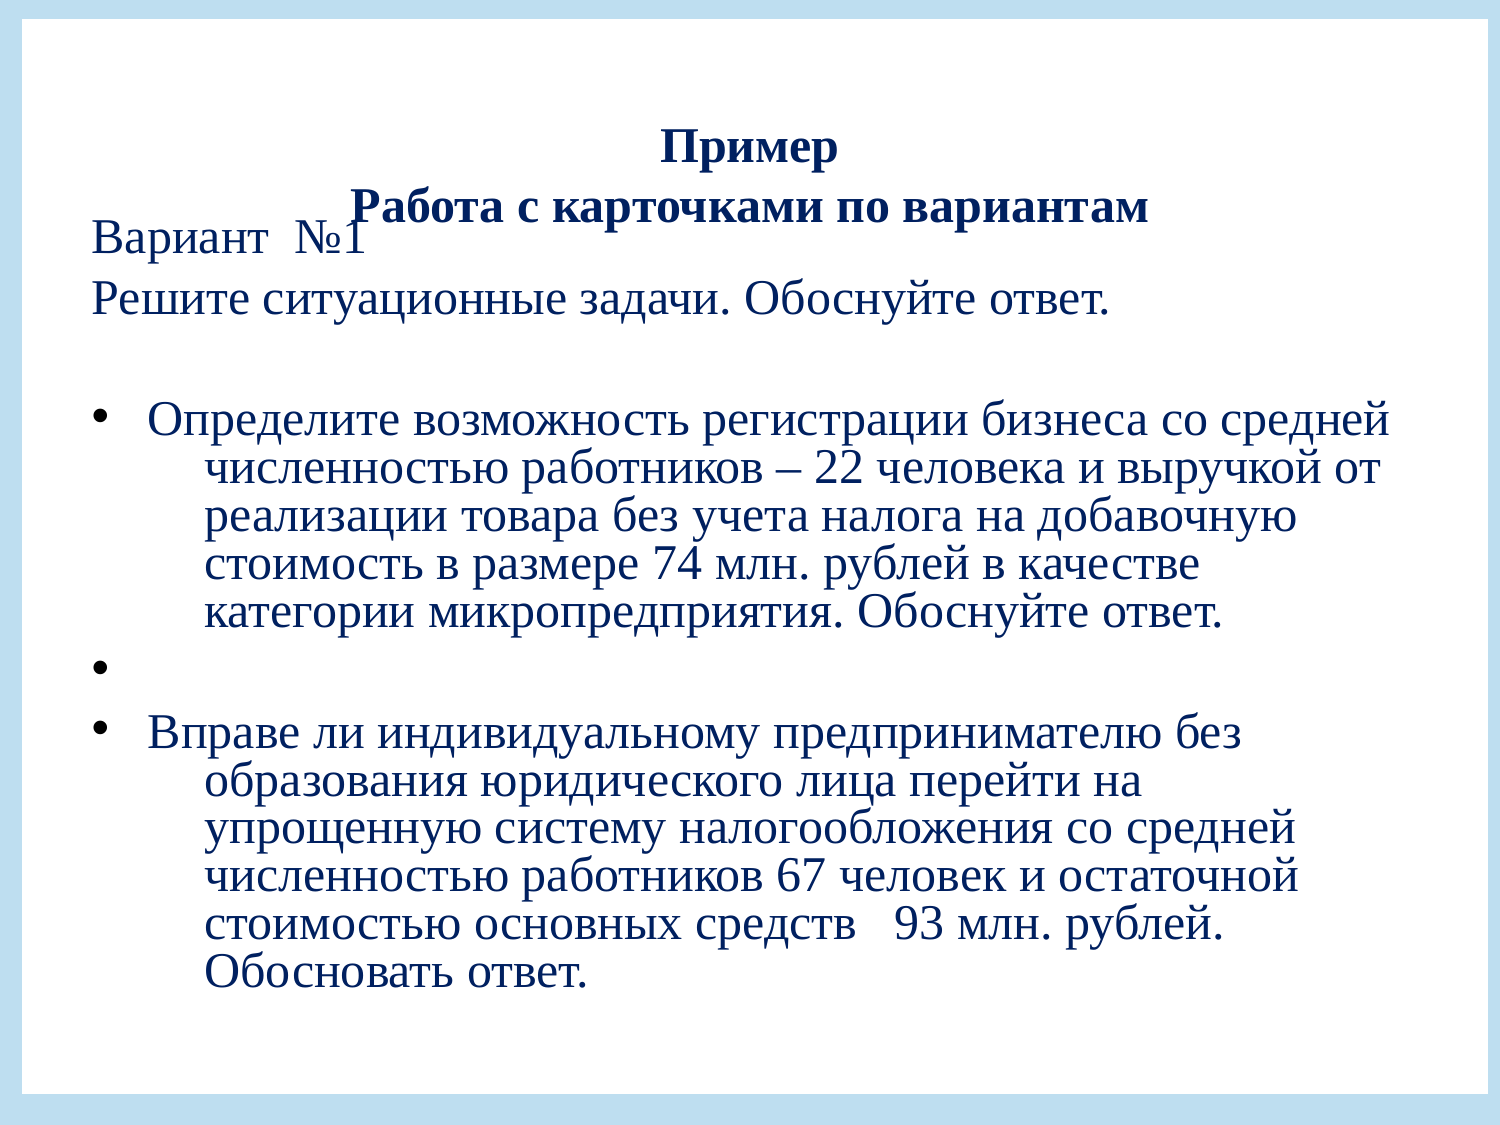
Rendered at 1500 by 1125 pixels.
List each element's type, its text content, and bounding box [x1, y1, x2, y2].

picture [22, 19, 1488, 1095]
title Пример Работа с карточками по вариантам [75, 45, 1426, 233]
list Вариант №1 Решите ситуационные задачи. Обоснуйте ответ. Определите возможность регистрации бизнеса со средней численностью работников – 22 человека и выручкой от реализации товара без учета налога на добавочную стоимость в размере 74 млн. рублей в качестве категории микропредприятия. Обоснуйте ответ. Вправе ли индивидуальному предпринимателю без образования юридического лица перейти на упрощенную систему налогообложения со средней численностью работников 67 человек и остаточной стоимостью основных средств 93 млн. рублей. Обосновать ответ. [76, 208, 1427, 1059]
